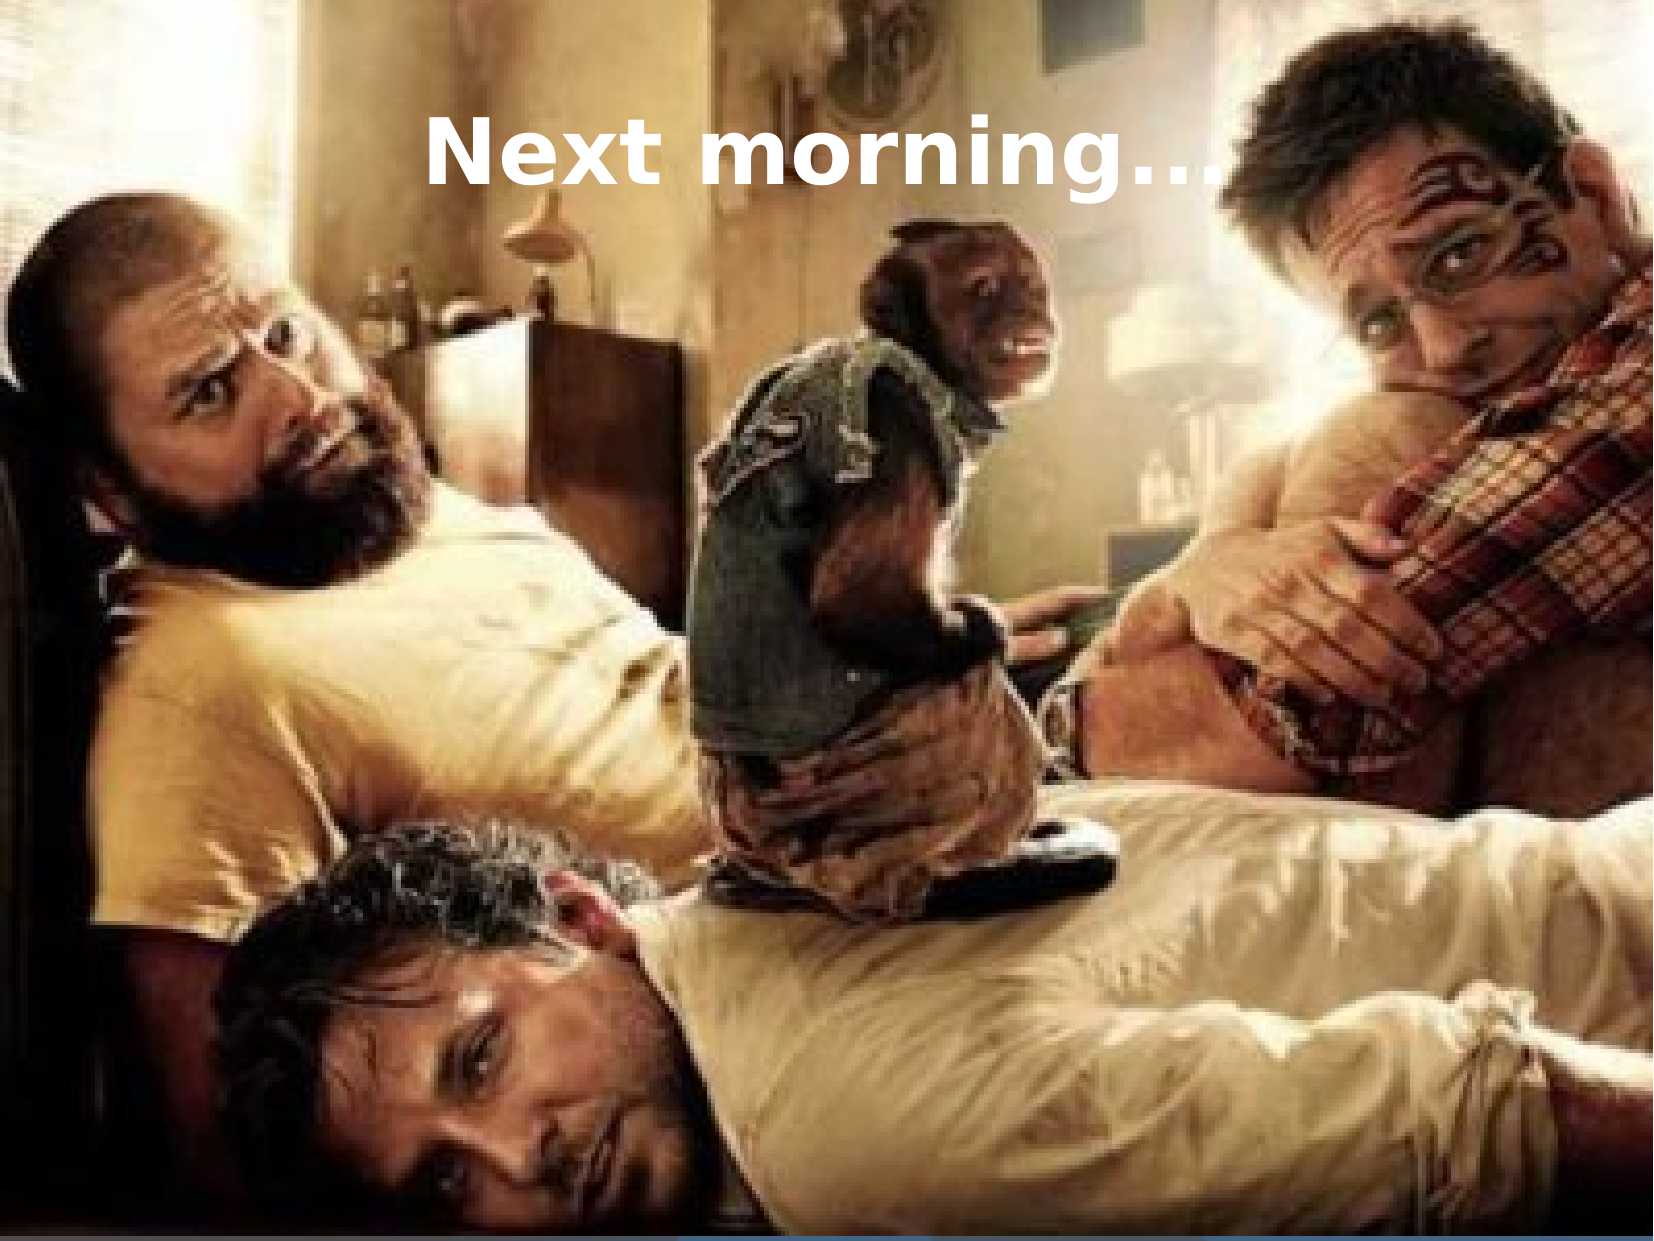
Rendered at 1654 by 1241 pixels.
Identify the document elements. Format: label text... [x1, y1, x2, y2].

title Next morning... [82, 49, 1571, 257]
picture [0, 0, 1654, 1241]
